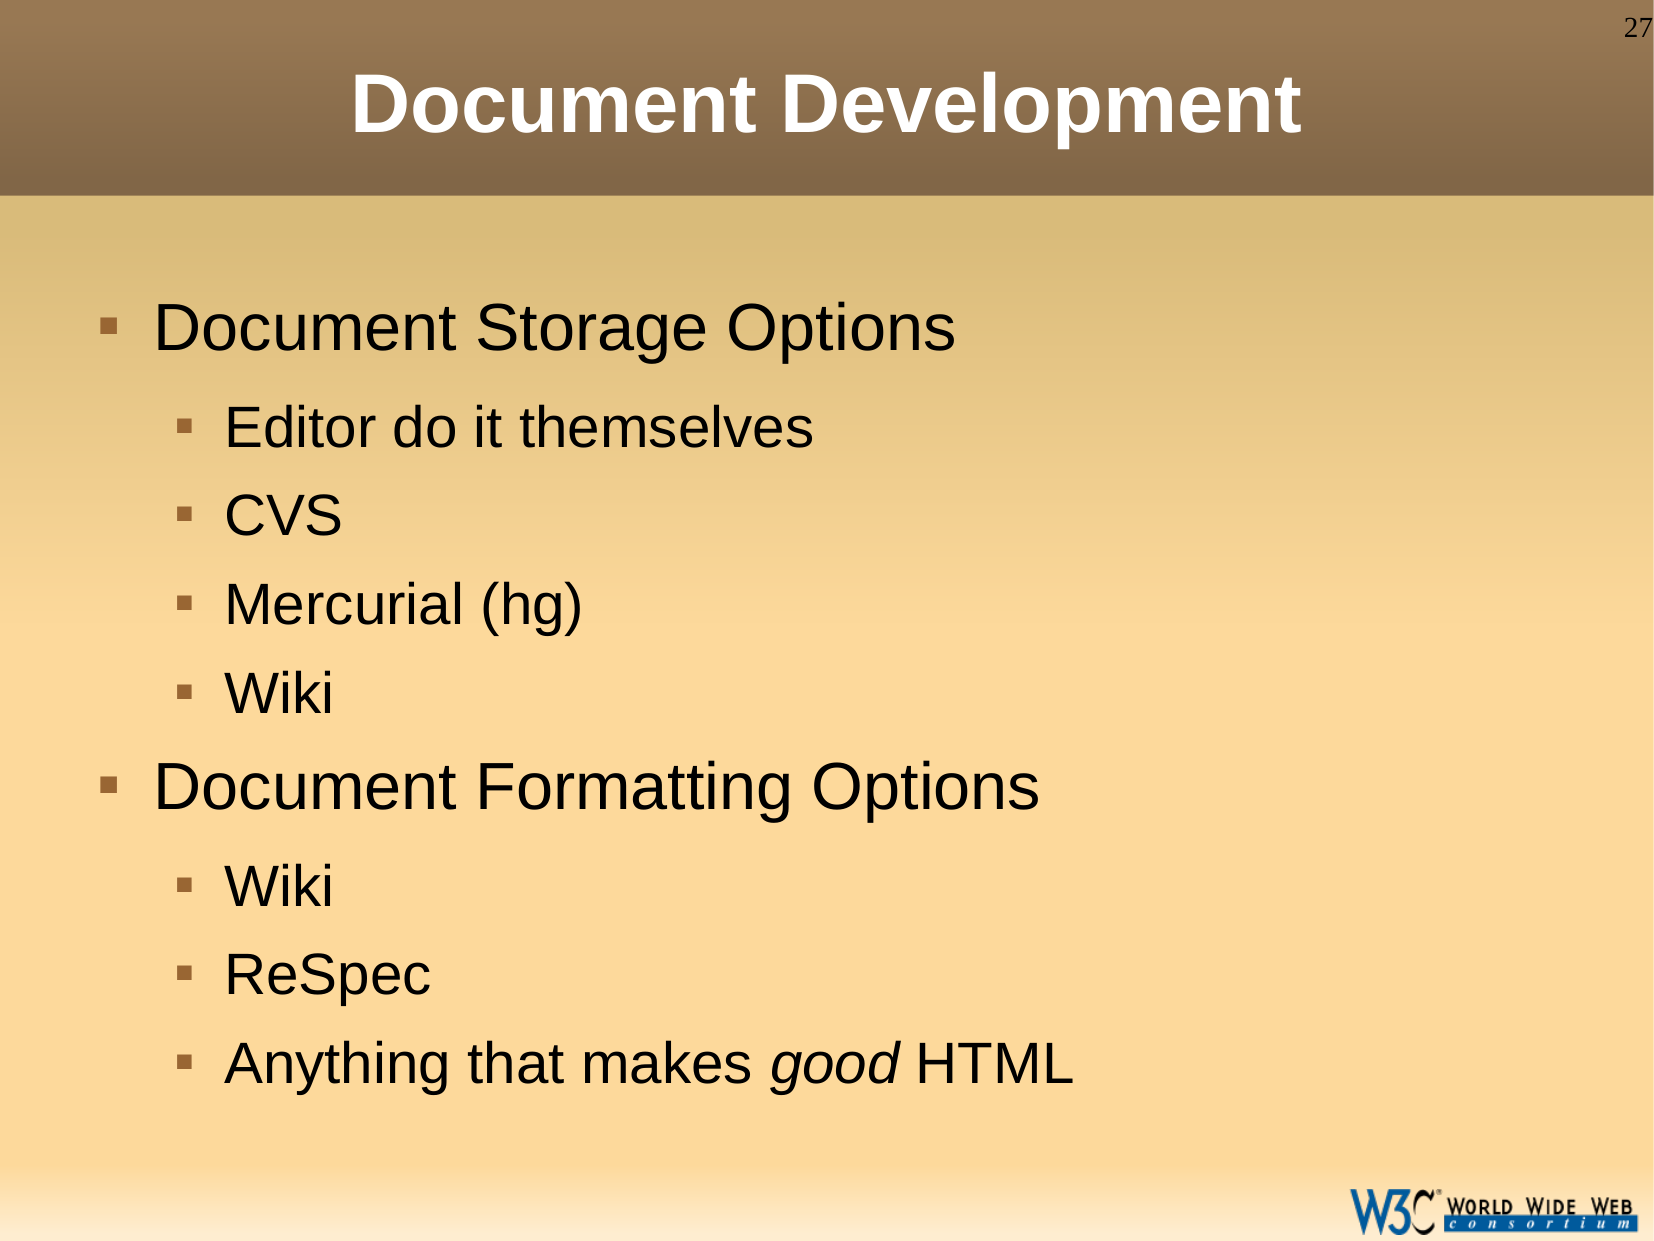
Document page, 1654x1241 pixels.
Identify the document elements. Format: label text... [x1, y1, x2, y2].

title Document Development [0, 0, 1654, 208]
list Document Storage Options Editor do it themselves CVS Mercurial (hg) Wiki Document Formatting Options Wiki ReSpec Anything that makes good HTML [82, 290, 1571, 1109]
picture [0, 208, 1654, 1241]
